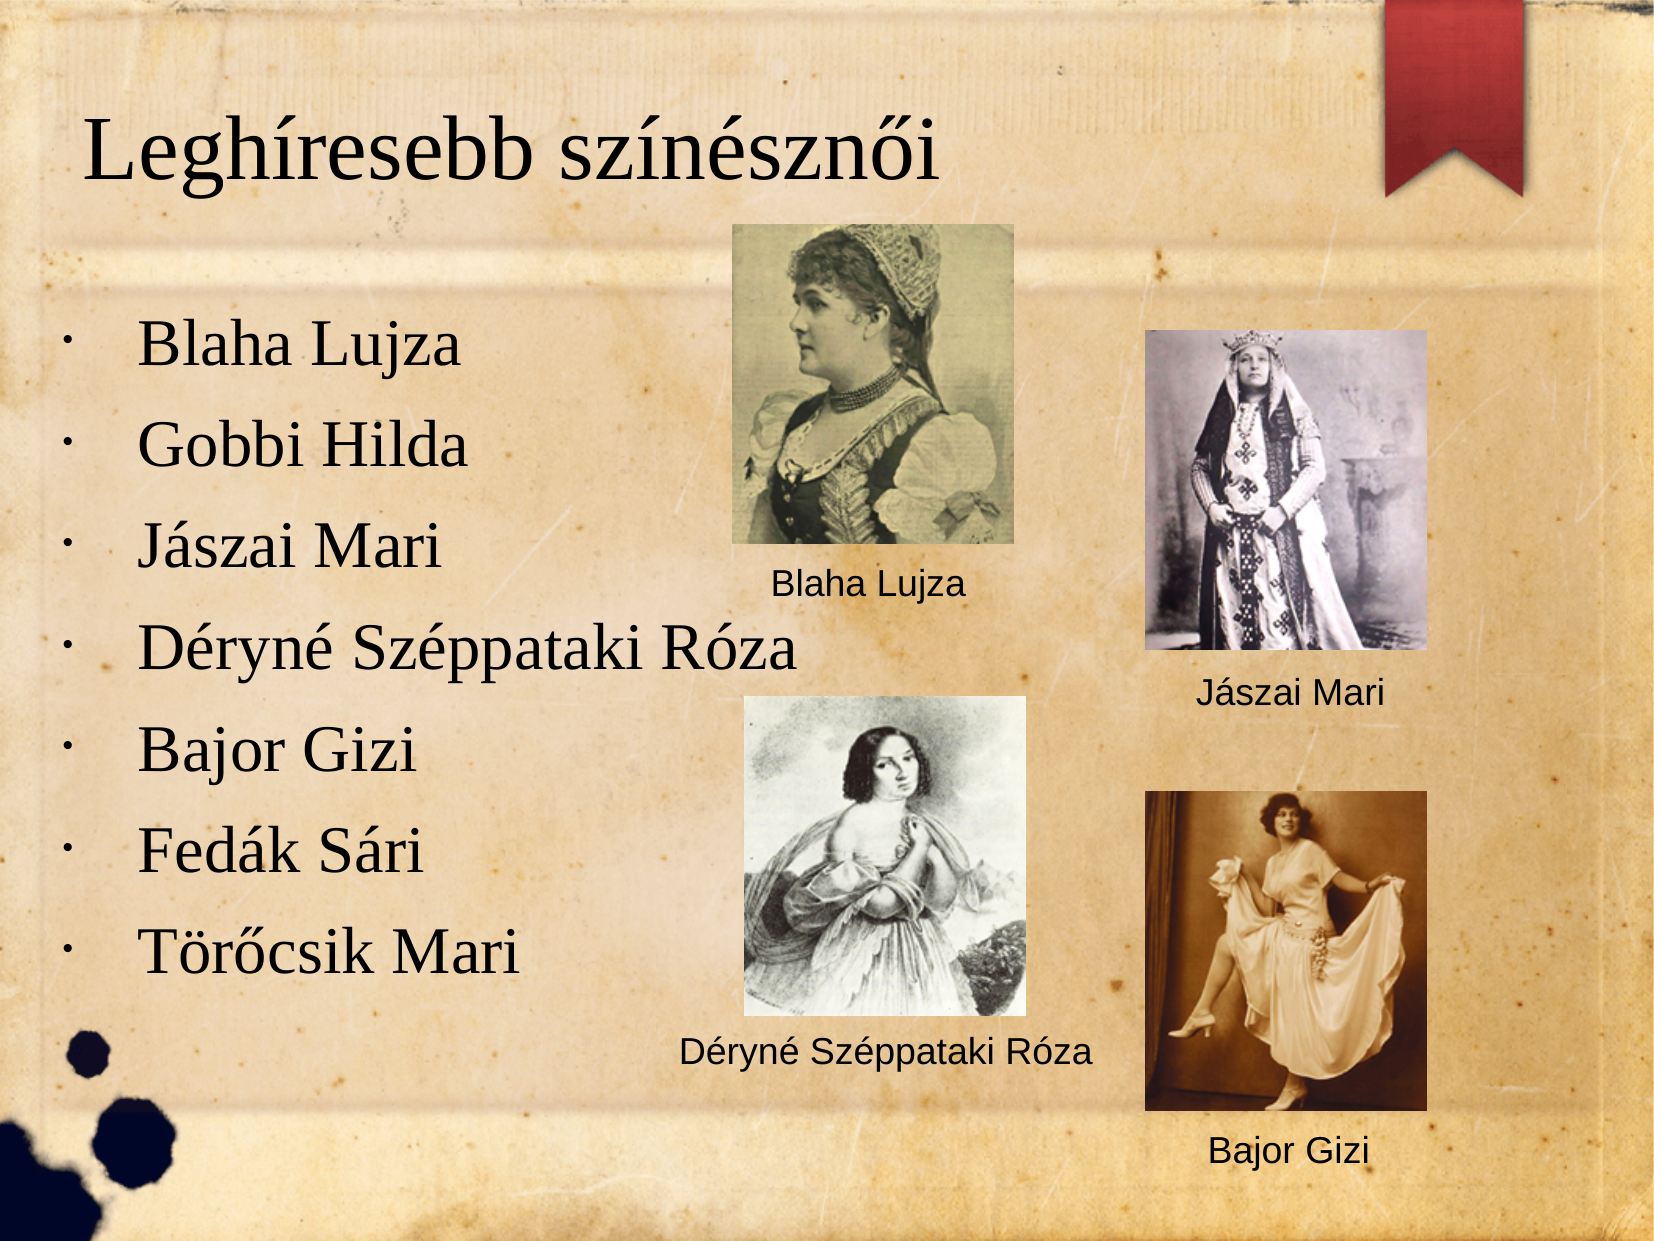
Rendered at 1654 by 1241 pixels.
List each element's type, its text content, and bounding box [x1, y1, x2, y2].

title Leghíresebb színésznői [82, 49, 1347, 237]
text_box Blaha Lujza [755, 555, 1063, 612]
text_box Bajor Gizi [1192, 1122, 1501, 1179]
text_box Déryné Széppataki Róza [708, 1023, 1063, 1123]
picture [1145, 330, 1427, 650]
list Blaha Lujza Gobbi Hilda Jászai Mari Déryné Széppataki Róza Bajor Gizi Fedák Sári Törőcsik Mari [62, 307, 1518, 1027]
picture [1145, 791, 1427, 1111]
picture [744, 696, 1026, 1016]
text_box Jászai Mari [1181, 663, 1489, 721]
picture [732, 224, 1014, 544]
